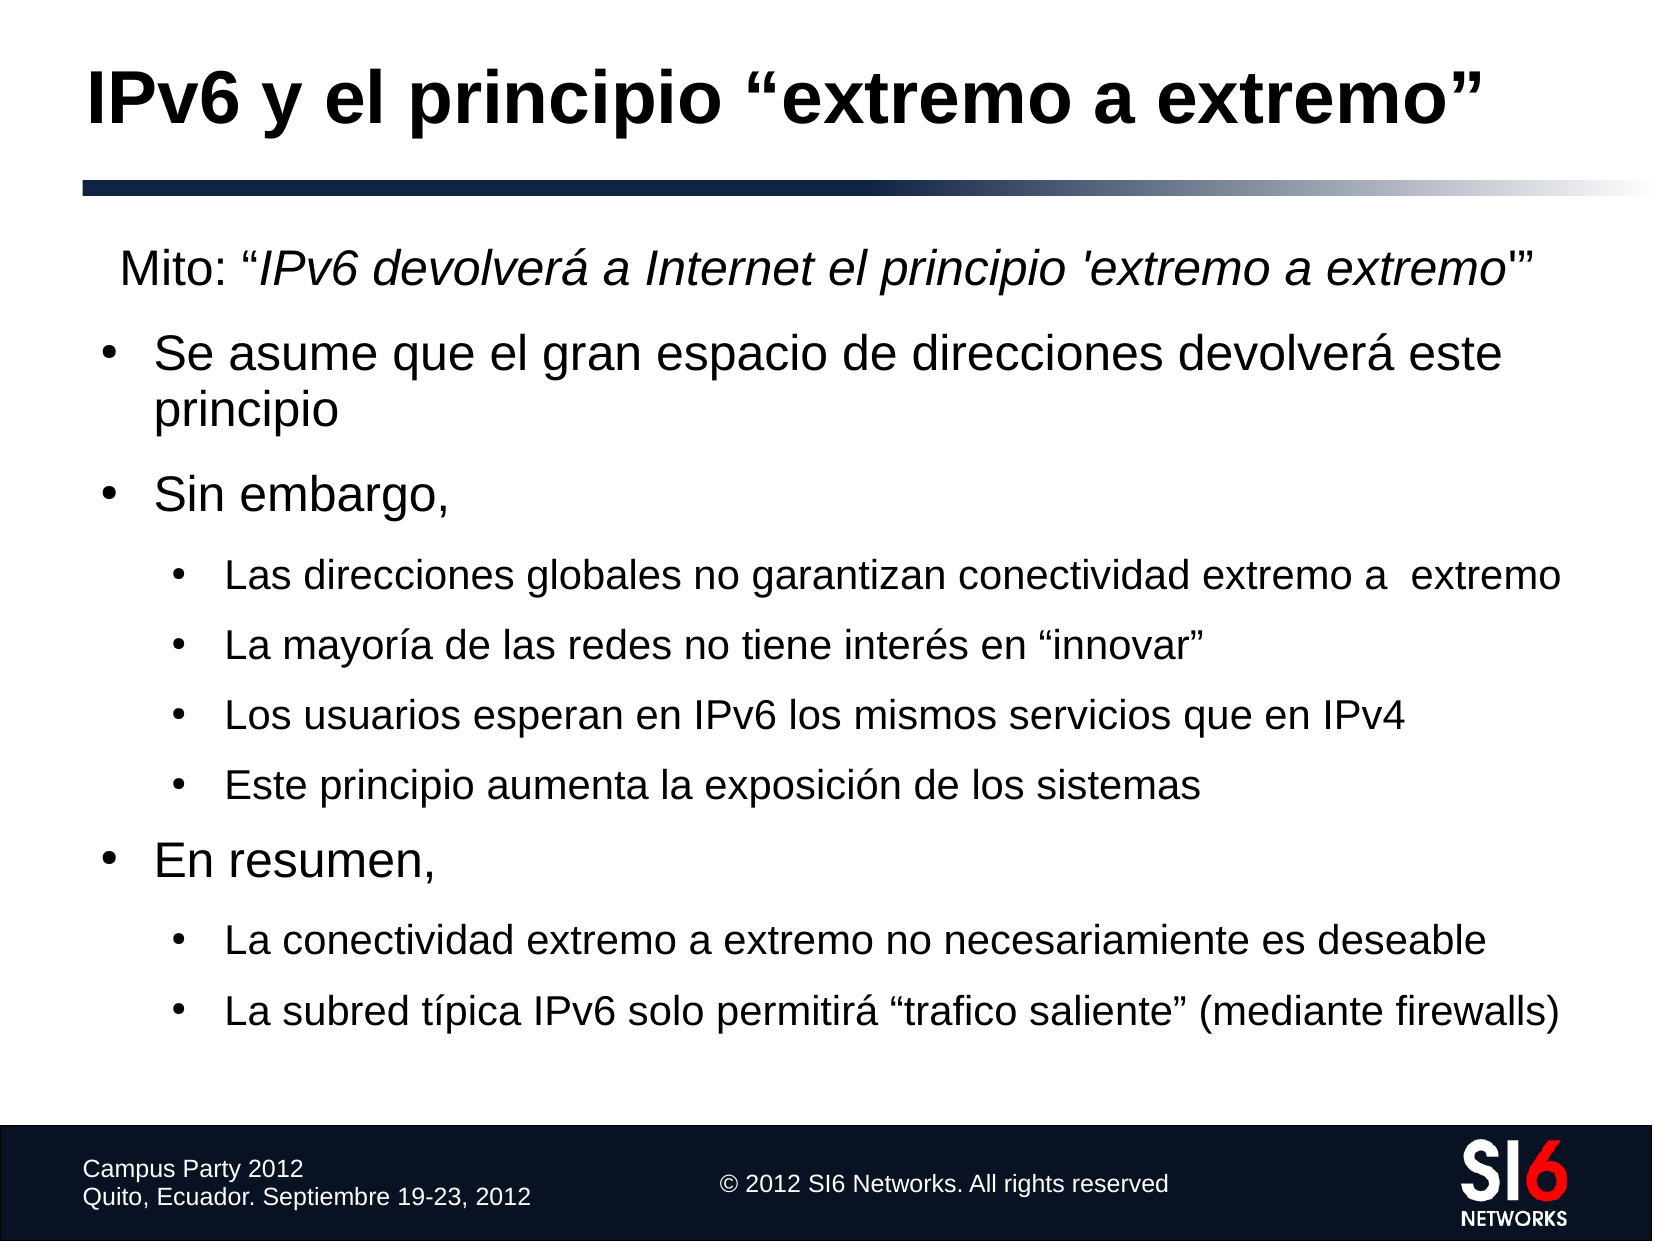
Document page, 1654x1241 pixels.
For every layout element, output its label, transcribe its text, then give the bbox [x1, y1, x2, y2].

list Mito: “IPv6 devolverá a Internet el principio 'extremo a extremo'” Se asume que el gran espacio de direcciones devolverá este principio Sin embargo, Las direcciones globales no garantizan conectividad extremo a extremo La mayoría de las redes no tiene interés en “innovar” Los usuarios esperan en IPv6 los mismos servicios que en IPv4 Este principio aumenta la exposición de los sistemas En resumen, La conectividad extremo a extremo no necesariamiente es deseable La subred típica IPv6 solo permitirá “trafico saliente” (mediante firewalls) [82, 240, 1571, 1059]
picture [1461, 1139, 1567, 1226]
title IPv6 y el principio “extremo a extremo” [86, 30, 1576, 166]
